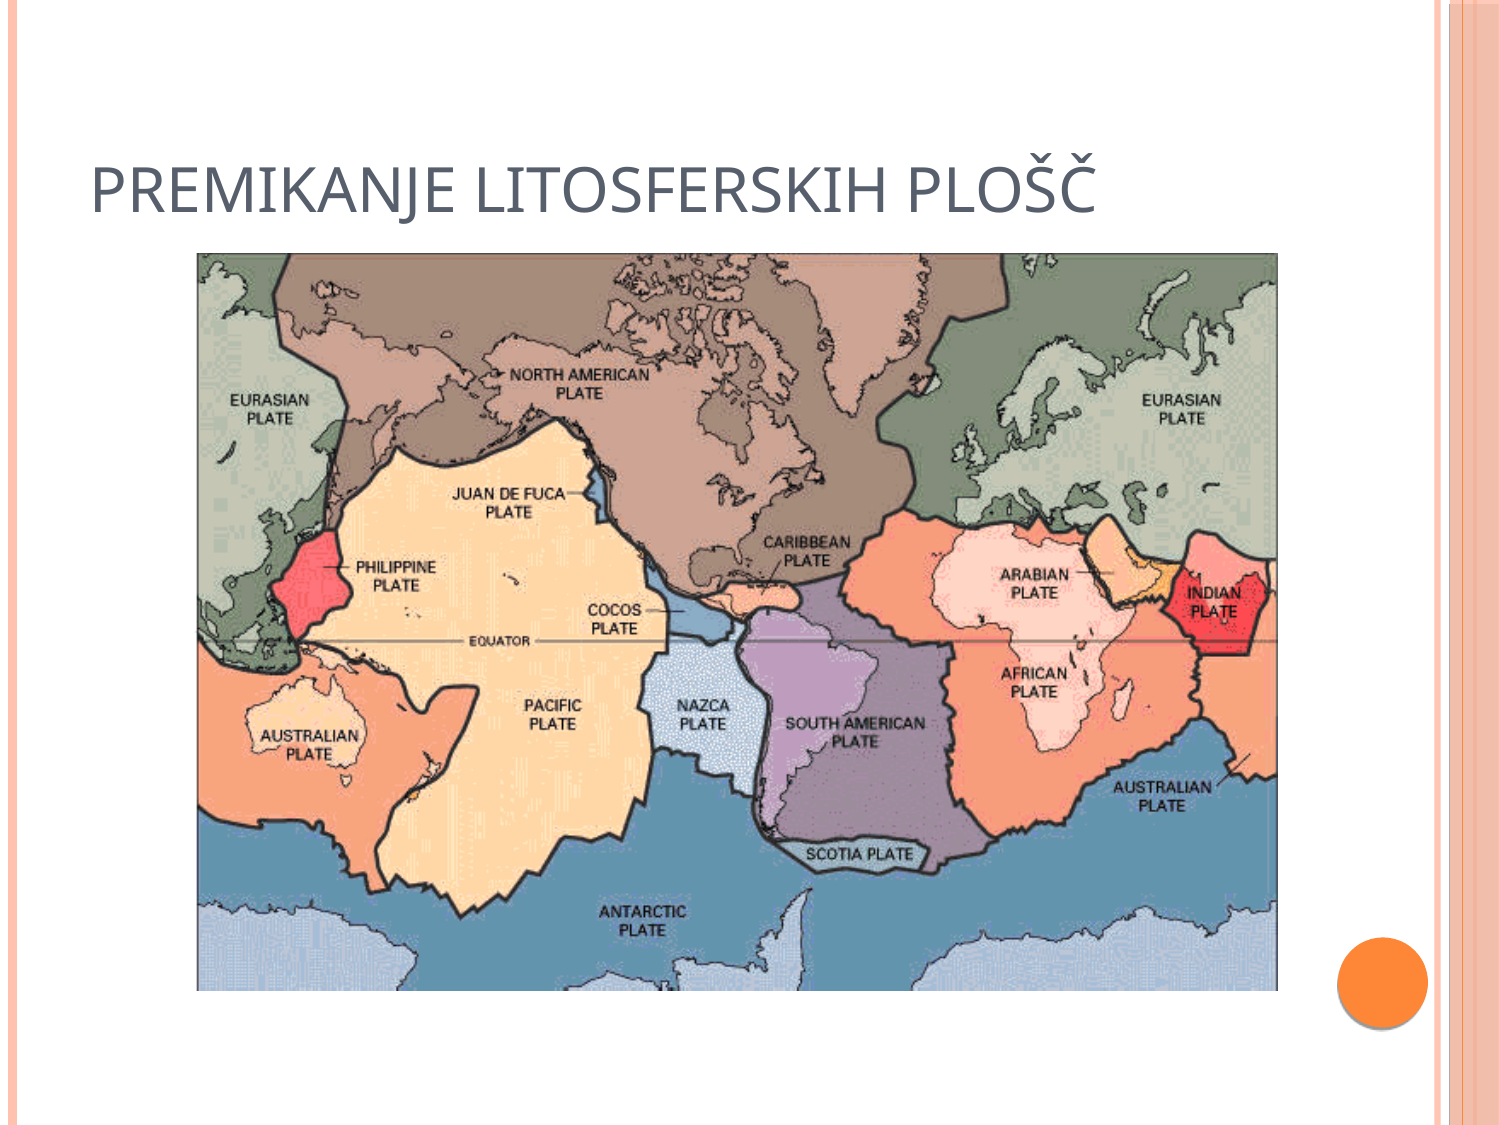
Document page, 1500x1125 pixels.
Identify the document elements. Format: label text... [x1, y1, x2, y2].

title Premikanje litosferskih plošč [75, 45, 1300, 233]
picture [187, 253, 1278, 991]
